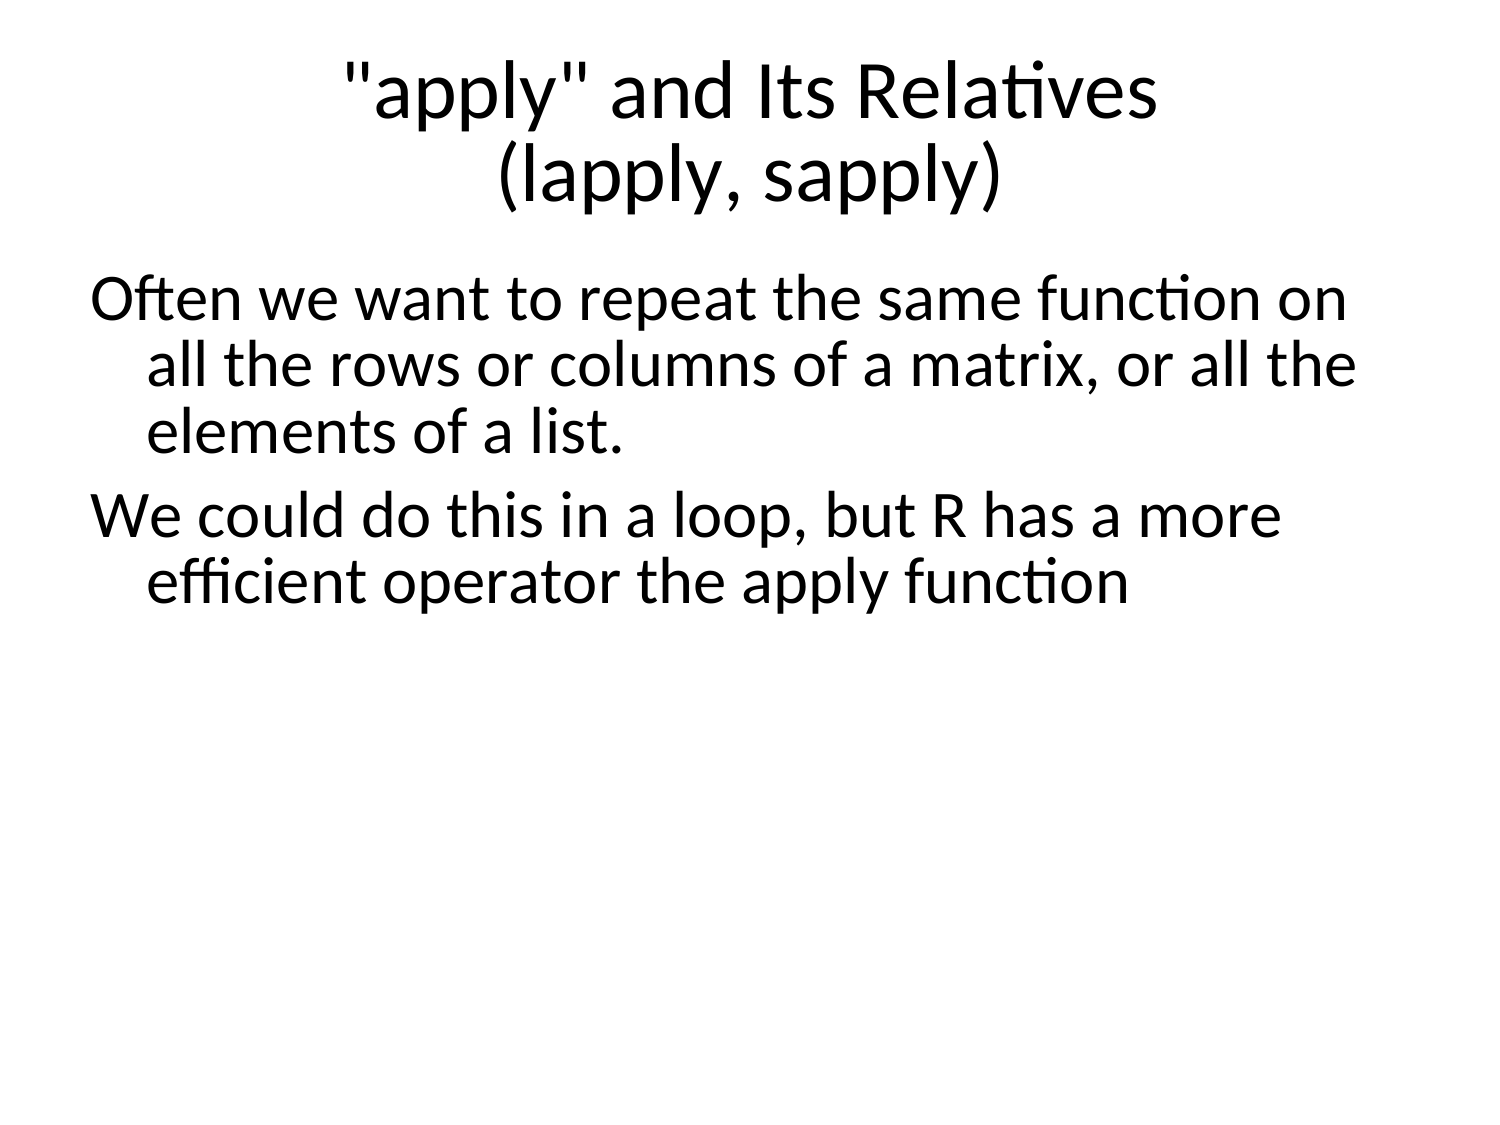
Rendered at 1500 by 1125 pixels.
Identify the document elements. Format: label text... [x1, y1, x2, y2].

list Often we want to repeat the same function on all the rows or columns of a matrix, or all the elements of a list. We could do this in a loop, but R has a more efficient operator the apply function [75, 262, 1426, 1006]
title "apply" and Its Relatives (lapply, sapply) [75, 31, 1426, 247]
